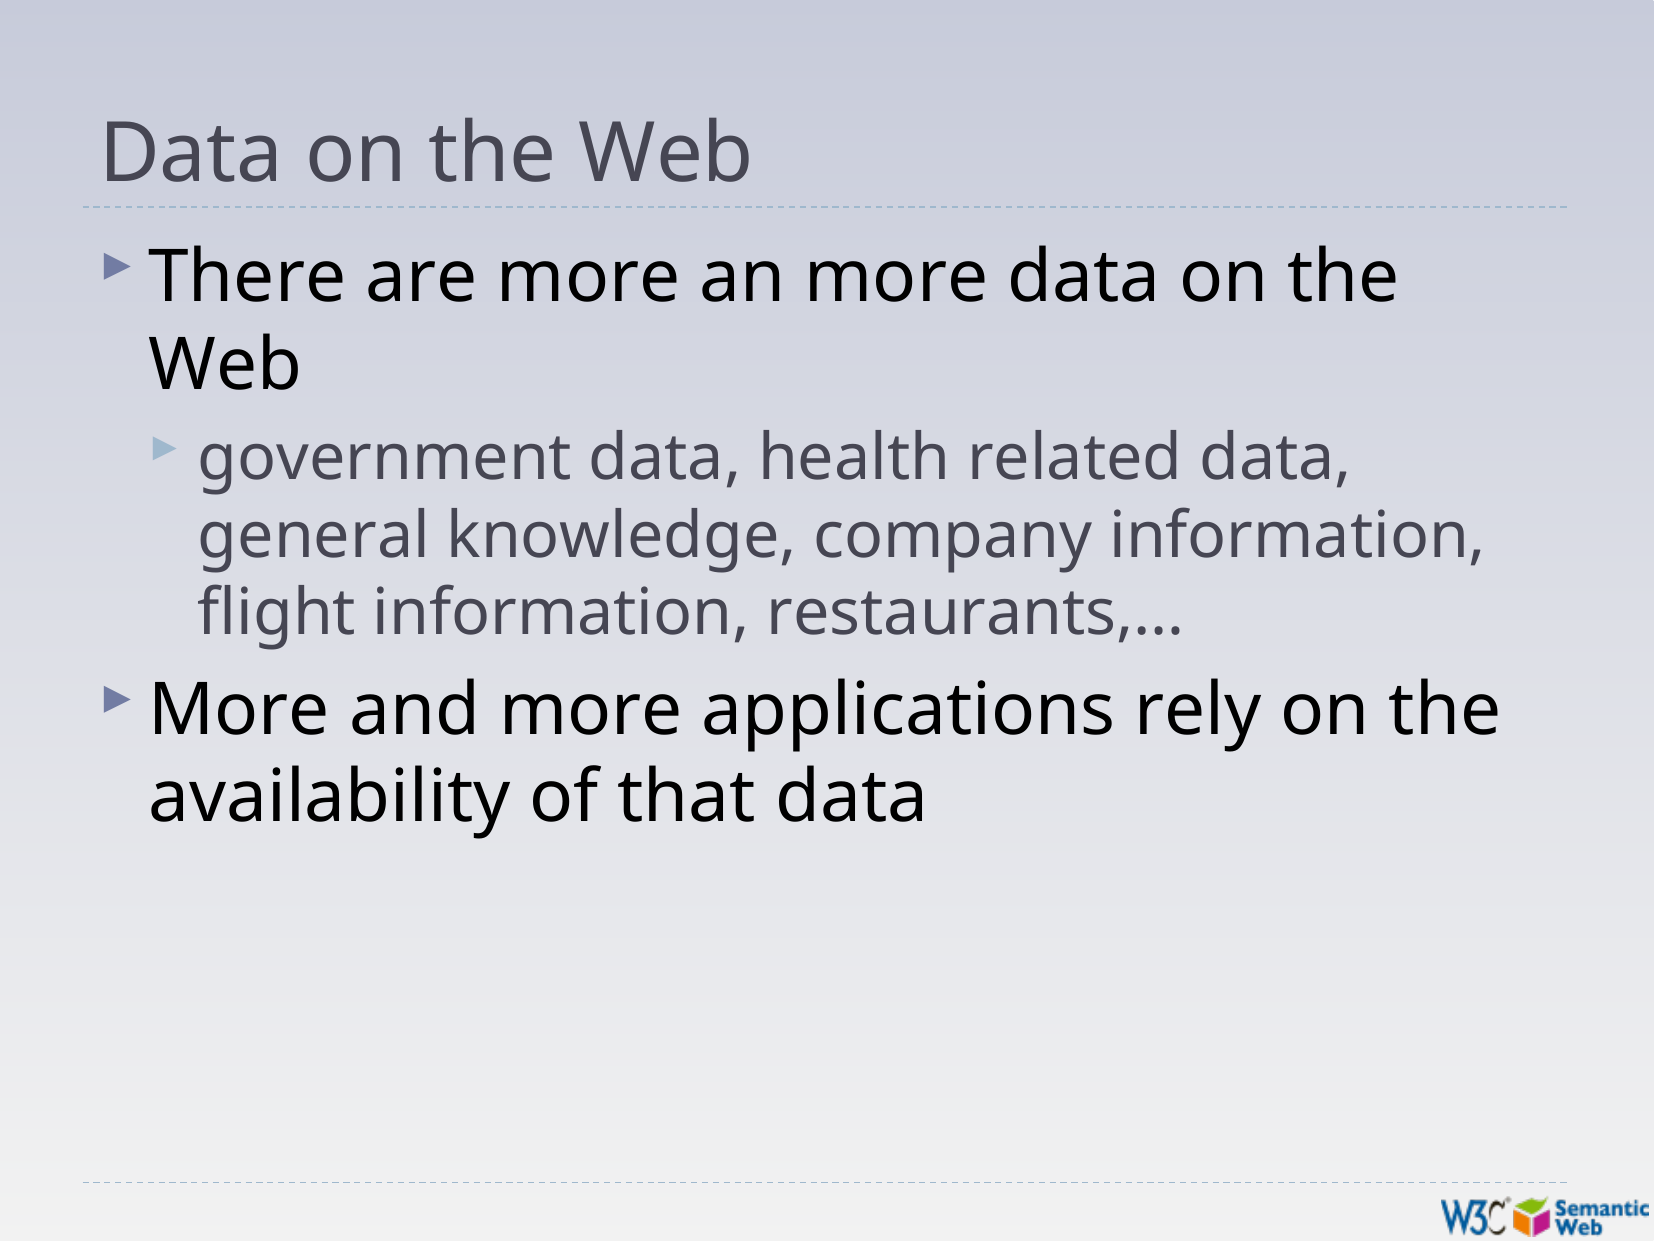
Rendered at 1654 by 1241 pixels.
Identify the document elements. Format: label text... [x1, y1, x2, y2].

title Data on the Web [82, 27, 1572, 207]
list There are more an more data on the Web government data, health related data, general knowledge, company information, flight information, restaurants,… More and more applications rely on the availability of that data [82, 220, 1572, 1114]
picture [1441, 1195, 1649, 1237]
